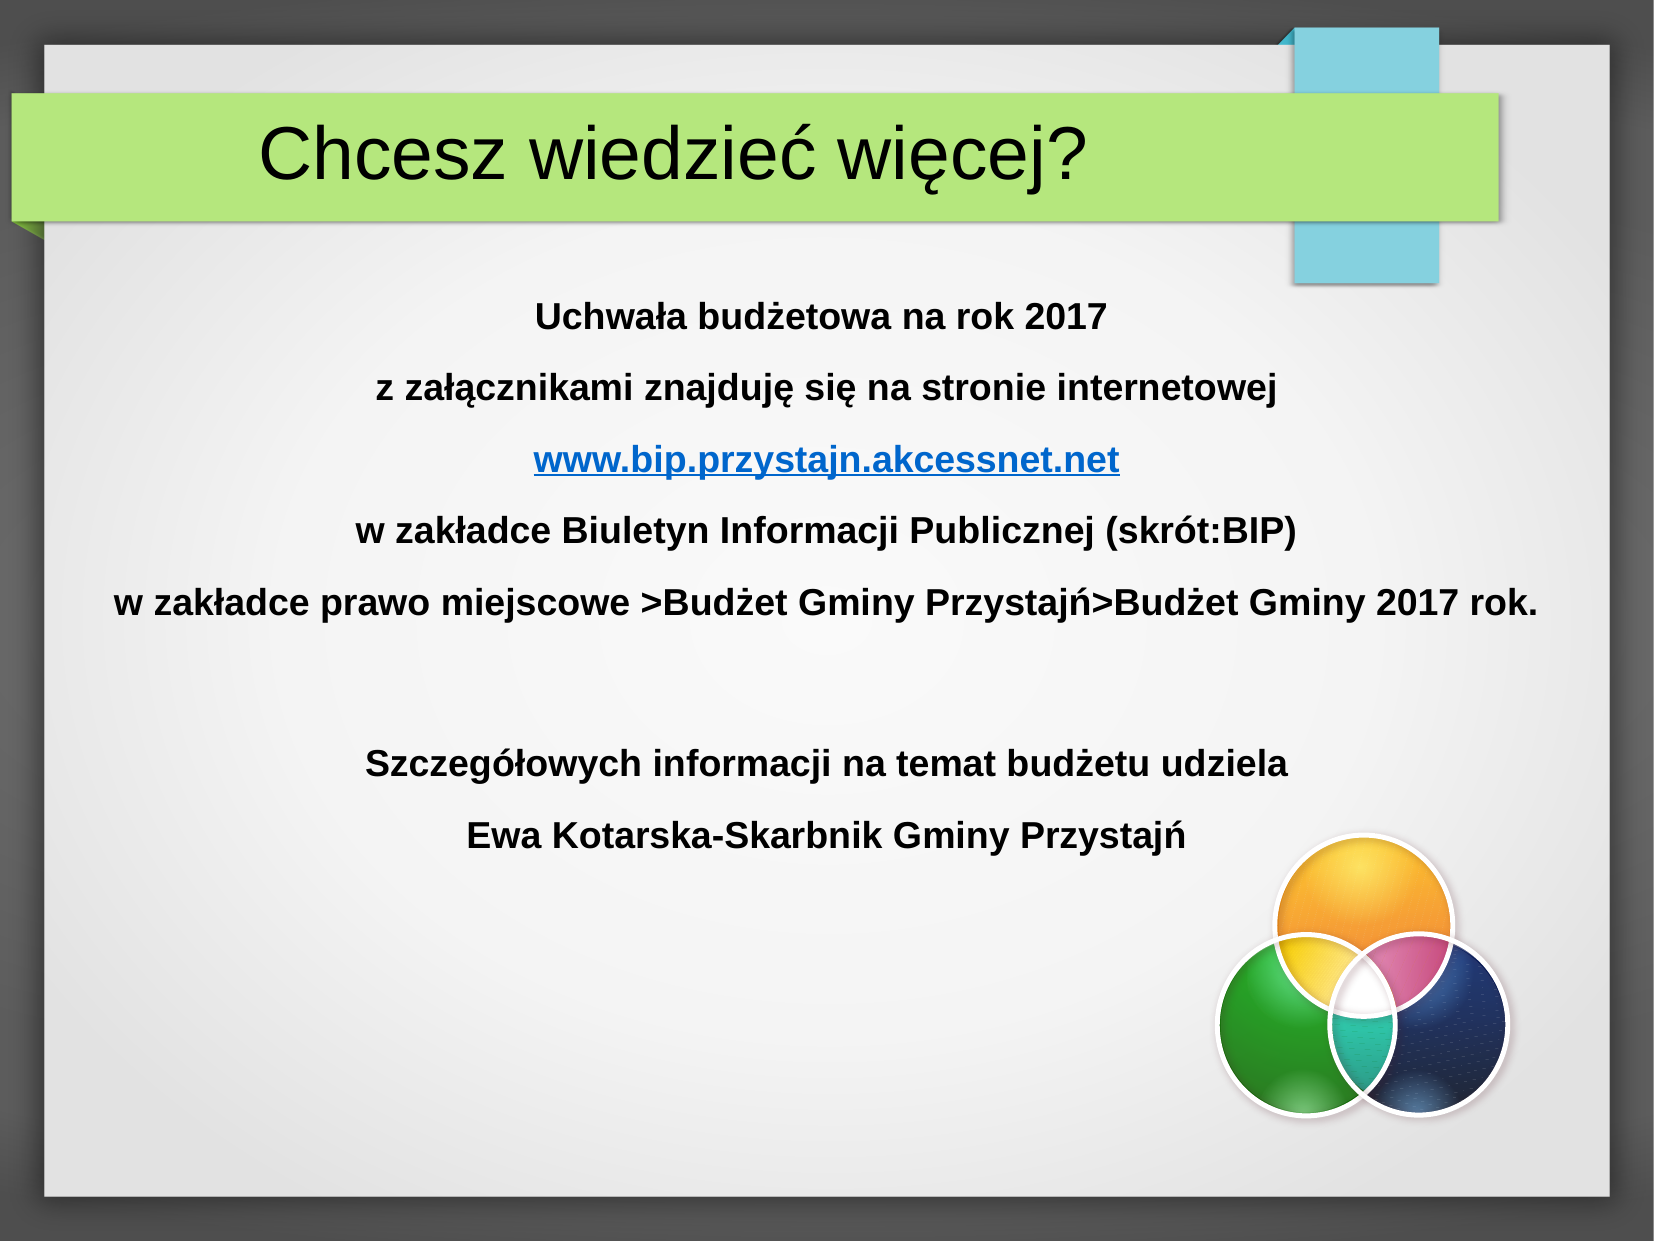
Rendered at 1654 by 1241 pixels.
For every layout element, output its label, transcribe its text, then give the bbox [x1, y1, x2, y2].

picture [0, 0, 1654, 1241]
list Uchwała budżetowa na rok 2017 z załącznikami znajduję się na stronie internetowej www.bip.przystajn.akcessnet.net w zakładce Biuletyn Informacji Publicznej (skrót:BIP) w zakładce prawo miejscowe >Budżet Gminy Przystajń>Budżet Gminy 2017 rok. Szczegółowych informacji na temat budżetu udziela Ewa Kotarska-Skarbnik Gminy Przystajń [82, 295, 1571, 1015]
title Chcesz wiedzieć więcej? [82, 94, 1264, 213]
